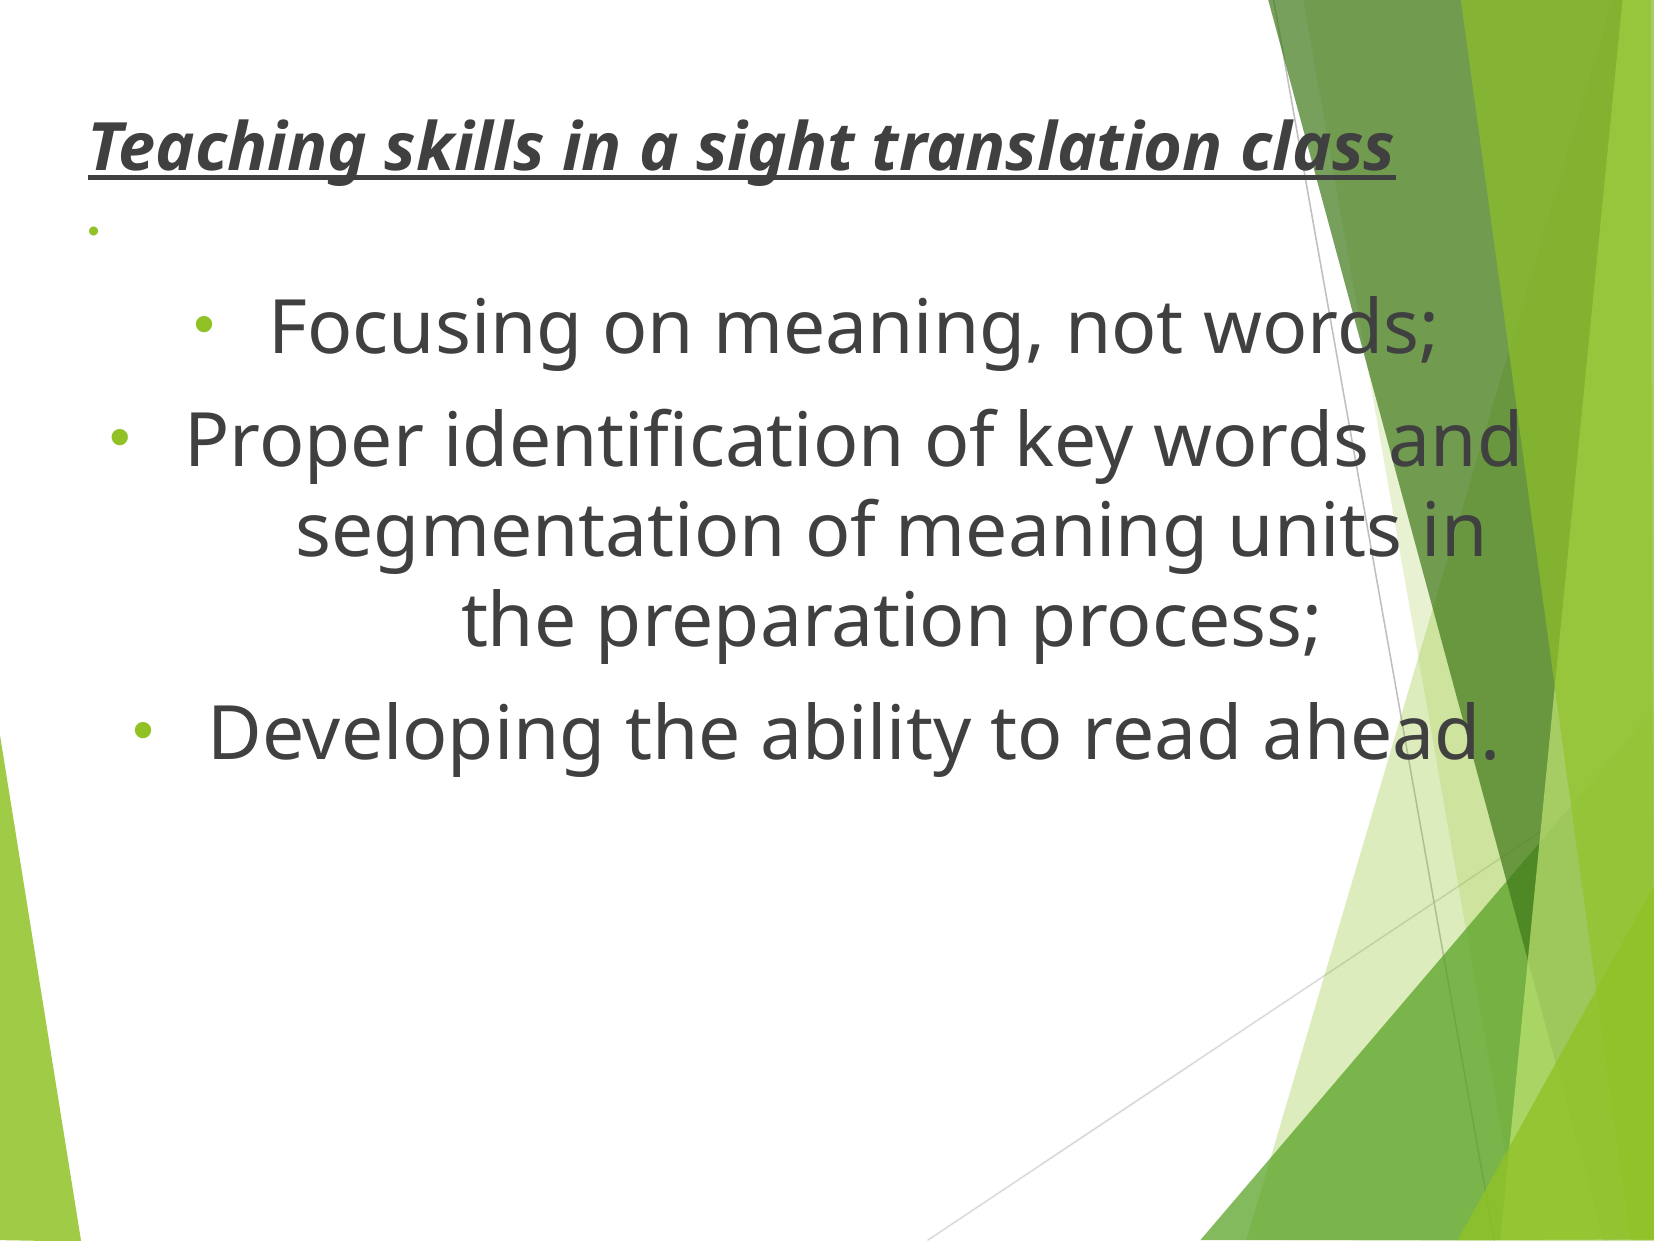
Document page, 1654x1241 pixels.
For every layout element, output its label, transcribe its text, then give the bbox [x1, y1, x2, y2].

list Teaching skills in a sight translation class Focusing on meaning, not words; Proper identification of key words and segmentation of meaning units in the preparation process; Developing the ability to read ahead. [72, 95, 1561, 1044]
